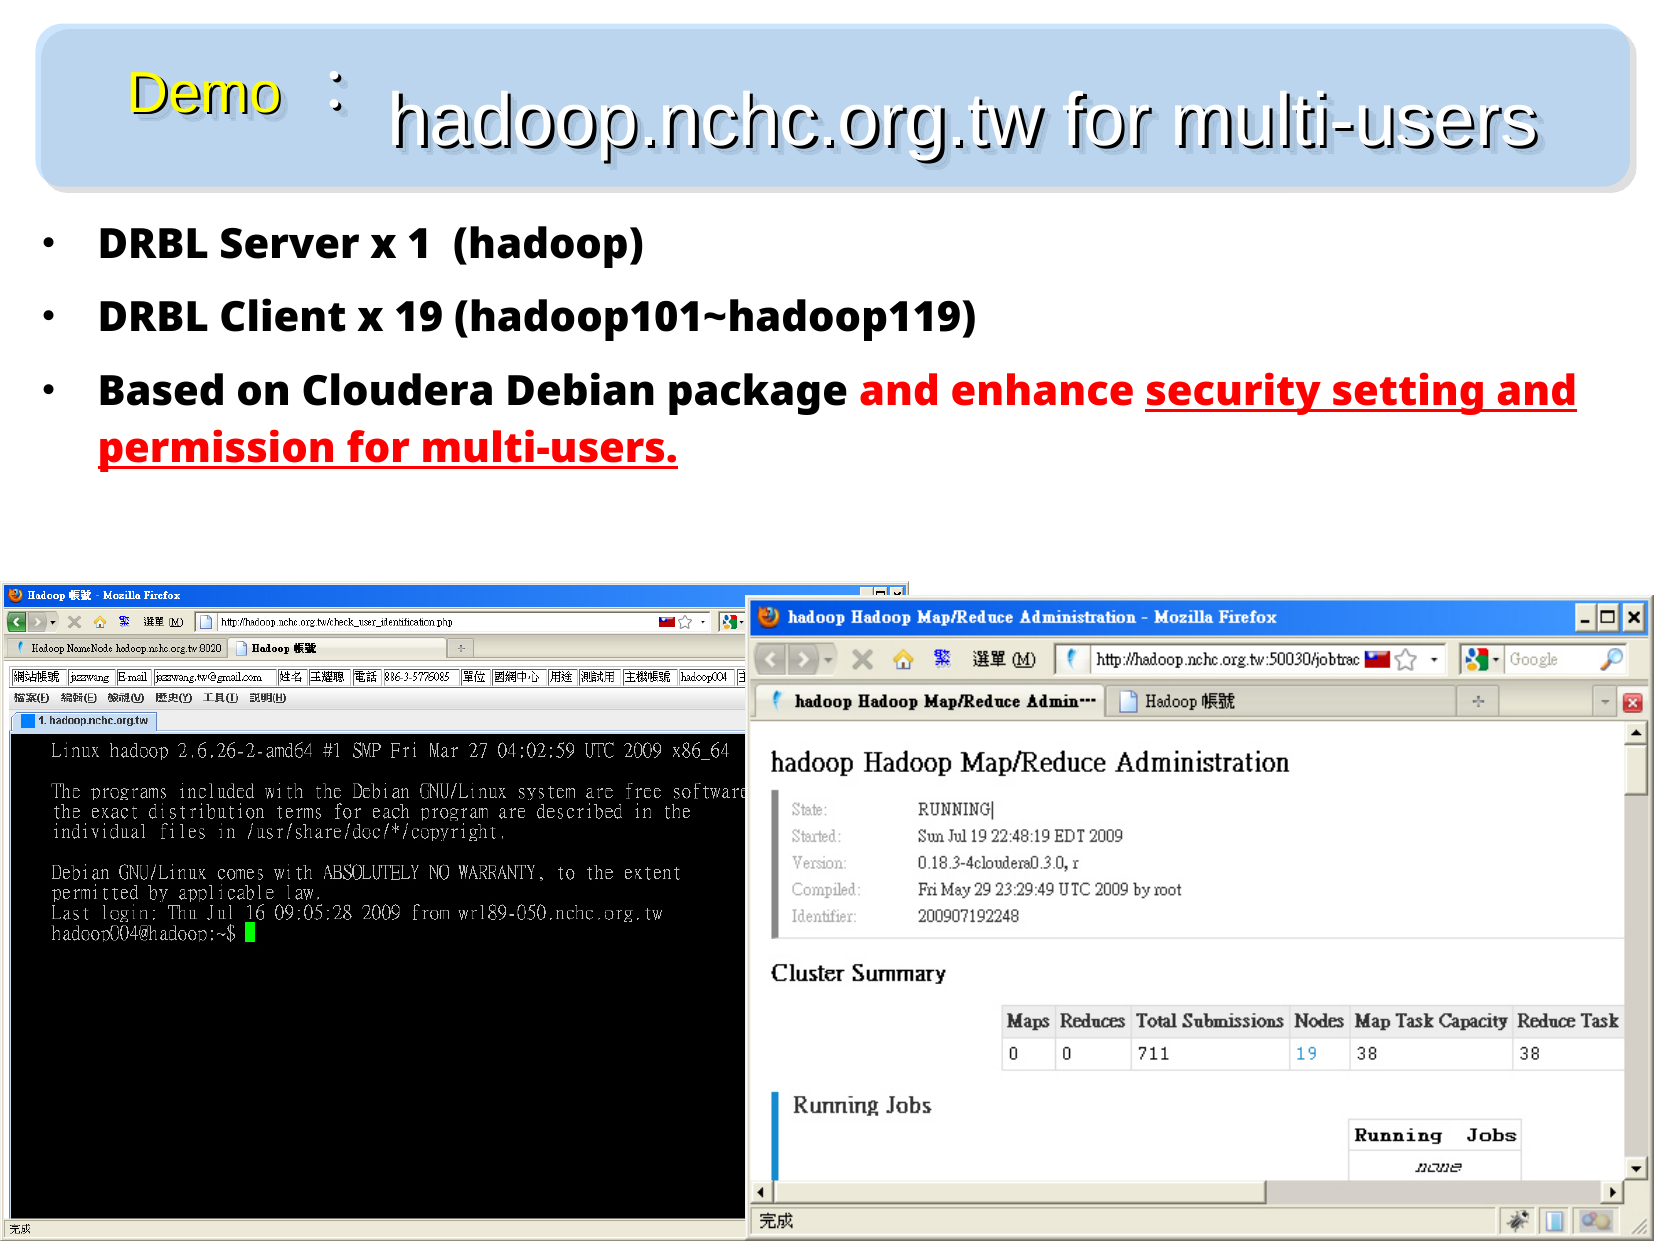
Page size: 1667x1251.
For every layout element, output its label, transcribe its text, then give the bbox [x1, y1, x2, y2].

list DRBL Server x 1 (hadoop) DRBL Client x 19 (hadoop101~hadoop119) Based on Cloudera Debian package and enhance security setting and permission for multi-users. [41, 213, 1625, 514]
text_box Demo：hadoop.nchc.org.tw for multi-users [35, 23, 1630, 187]
picture [0, 581, 1654, 1241]
